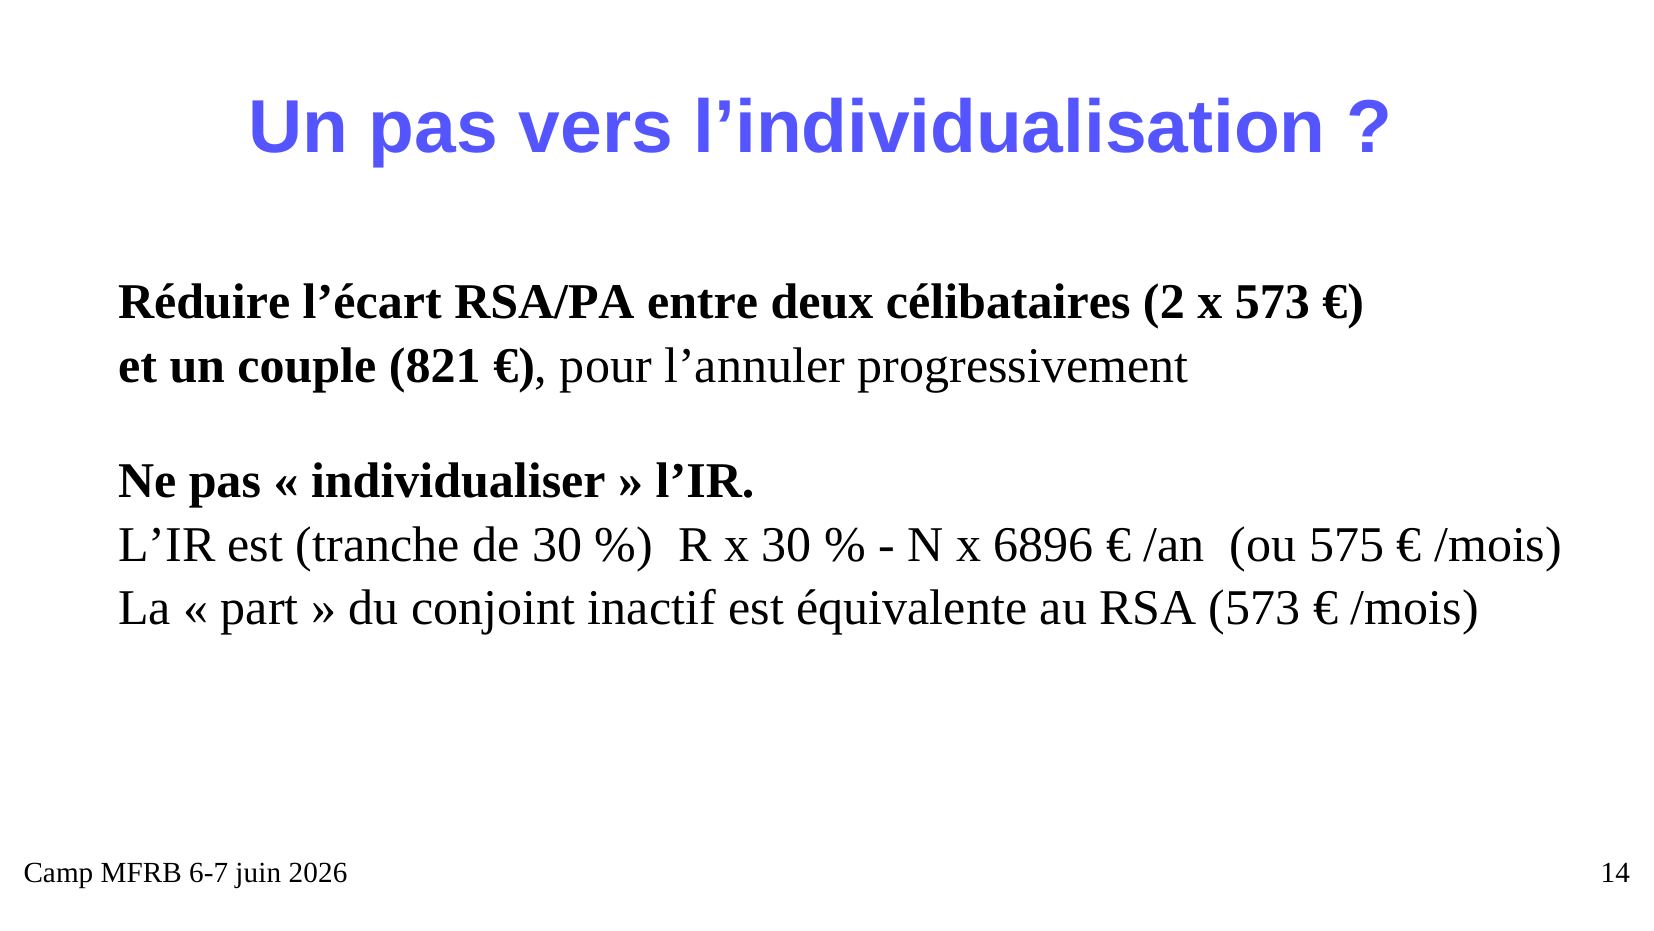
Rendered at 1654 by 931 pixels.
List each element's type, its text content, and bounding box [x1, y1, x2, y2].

title Un pas vers l’individualisation ? [76, 0, 1565, 252]
text_box Réduire l’écart RSA/PA entre deux célibataires (2 x 573 €) et un couple (821 €), pour l’annuler progressivement Ne pas « individualiser » l’IR. L’IR est (tranche de 30 %) R x 30 % - N x 6896 € /an (ou 575 € /mois) La « part » du conjoint inactif est équivalente au RSA (573 € /mois) [118, 265, 1565, 680]
